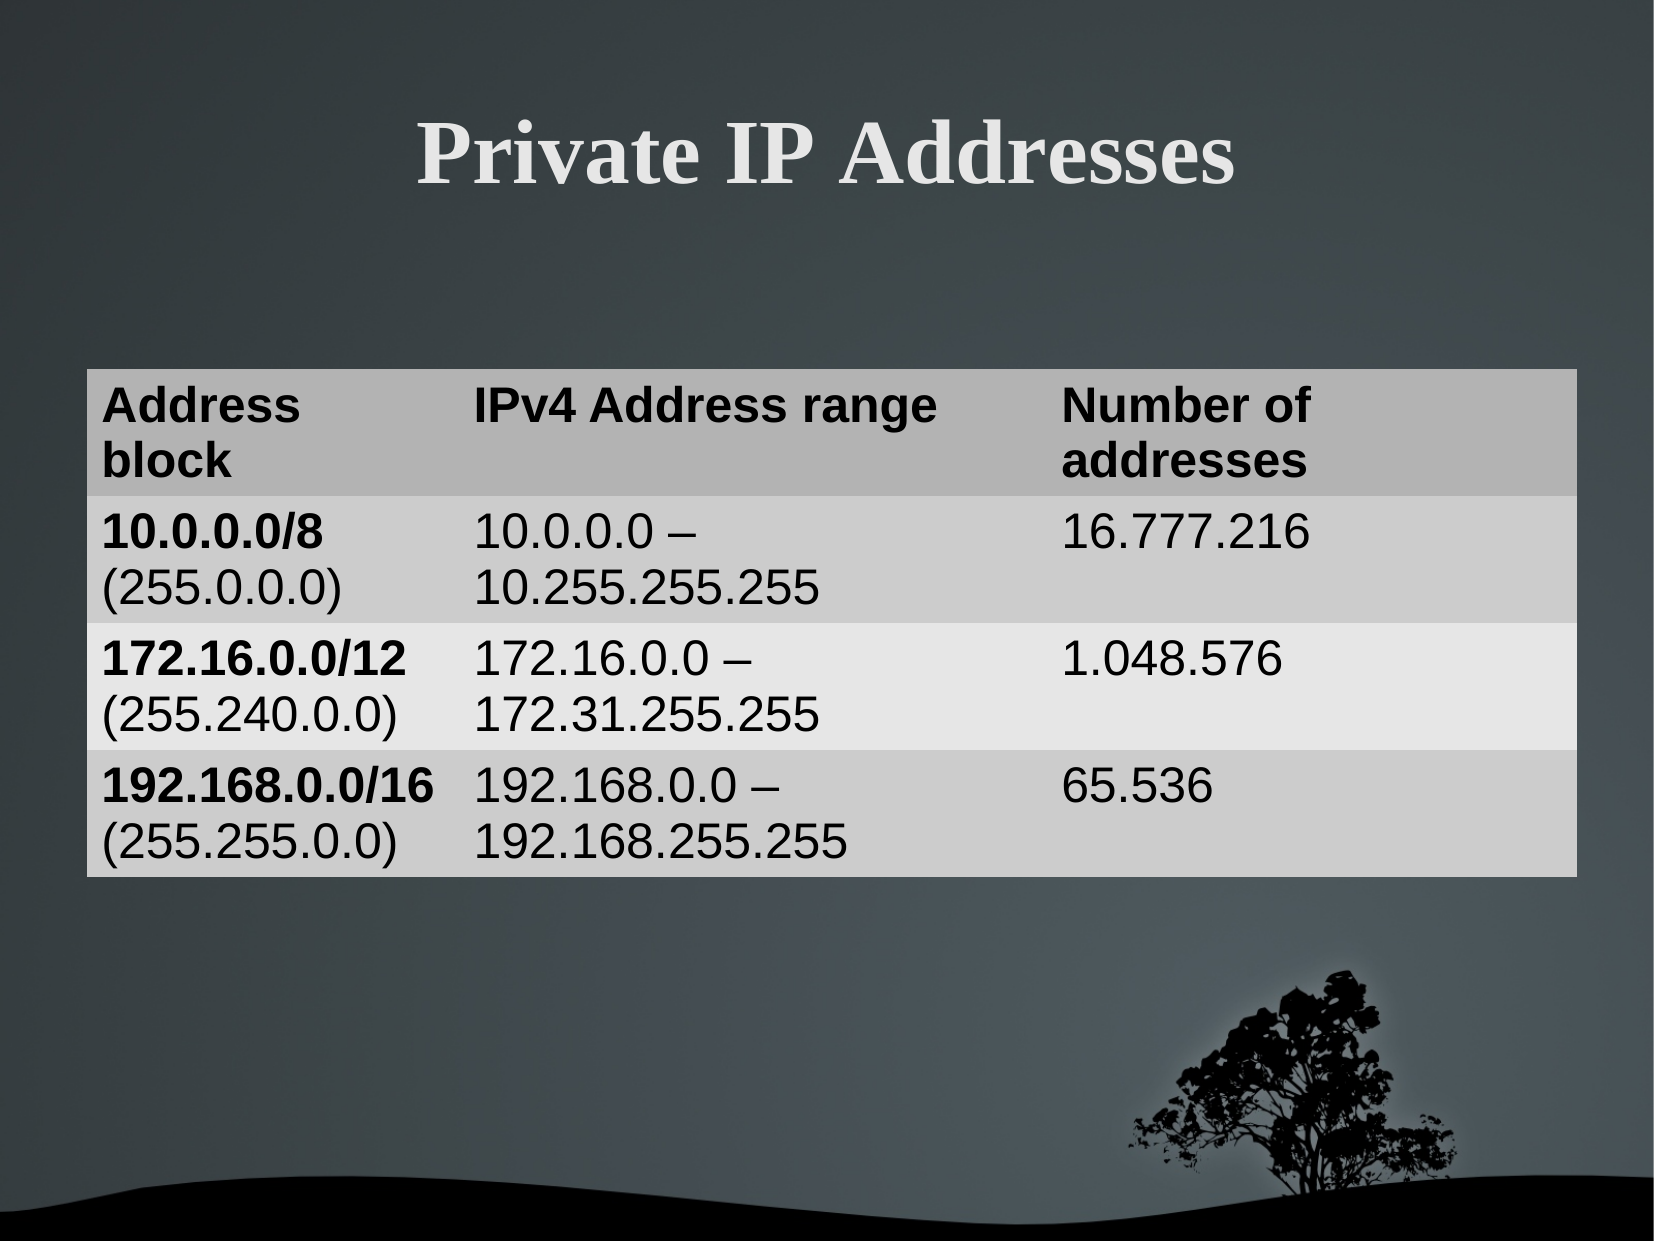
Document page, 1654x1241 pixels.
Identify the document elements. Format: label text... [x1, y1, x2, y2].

table_cell 65.536 [1047, 750, 1577, 877]
table_header Number of addresses [1047, 369, 1577, 496]
table_cell 10.0.0.0/8 (255.0.0.0) [87, 496, 459, 623]
table_header IPv4 Address range [459, 369, 1009, 496]
table_header Address block [87, 369, 459, 496]
picture [0, 0, 1654, 1241]
table_cell [1009, 496, 1047, 623]
table_cell 192.168.0.0/16 (255.255.0.0) [87, 750, 459, 877]
table_cell 16.777.216 [1047, 496, 1577, 623]
table_cell 192.168.0.0 – 192.168.255.255 [459, 750, 1009, 877]
table_header [1009, 369, 1047, 496]
table_cell [1009, 623, 1047, 750]
table_cell 172.16.0.0 – 172.31.255.255 [459, 623, 1009, 750]
table_cell [1009, 750, 1047, 877]
table_cell 10.0.0.0 – 10.255.255.255 [459, 496, 1009, 623]
table_cell 1.048.576 [1047, 623, 1577, 750]
table_cell 172.16.0.0/12 (255.240.0.0) [87, 623, 459, 750]
title Private IP Addresses [82, 33, 1571, 273]
